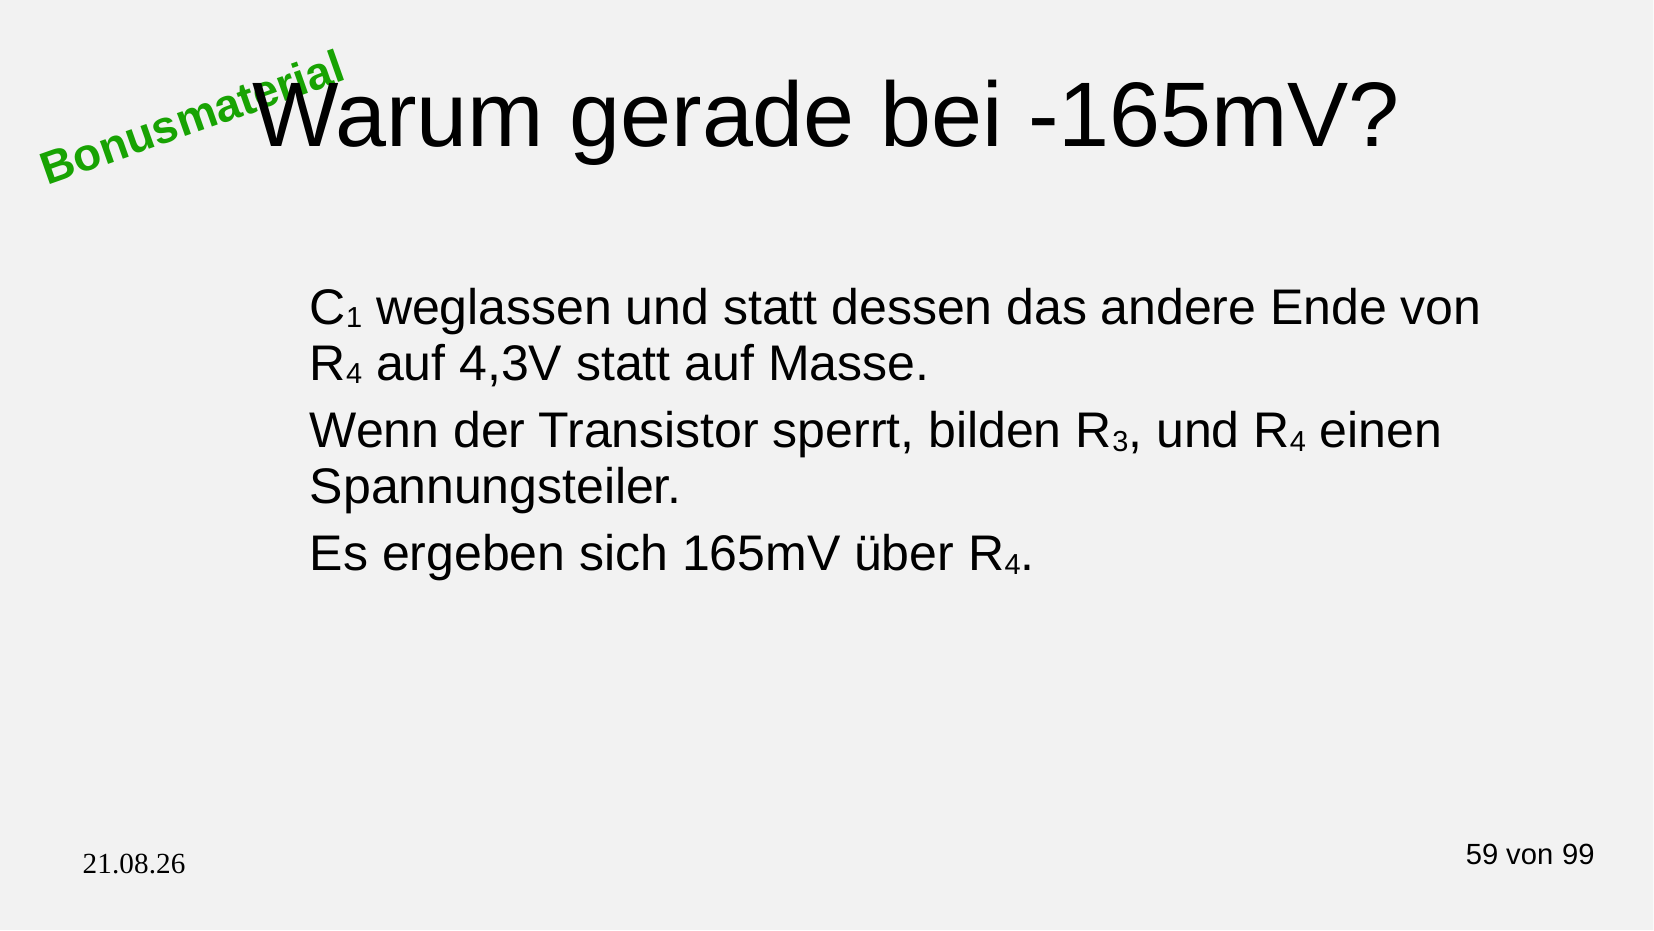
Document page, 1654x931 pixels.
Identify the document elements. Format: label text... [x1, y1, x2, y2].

title Warum gerade bei -165mV? [82, 37, 1571, 193]
text_box C1 weglassen und statt dessen das andere Ende von R4 auf 4,3V statt auf Masse. Wenn der Transistor sperrt, bilden R3, und R4 einen Spannungsteiler. Es ergeben sich 165mV über R4. [295, 271, 1512, 615]
